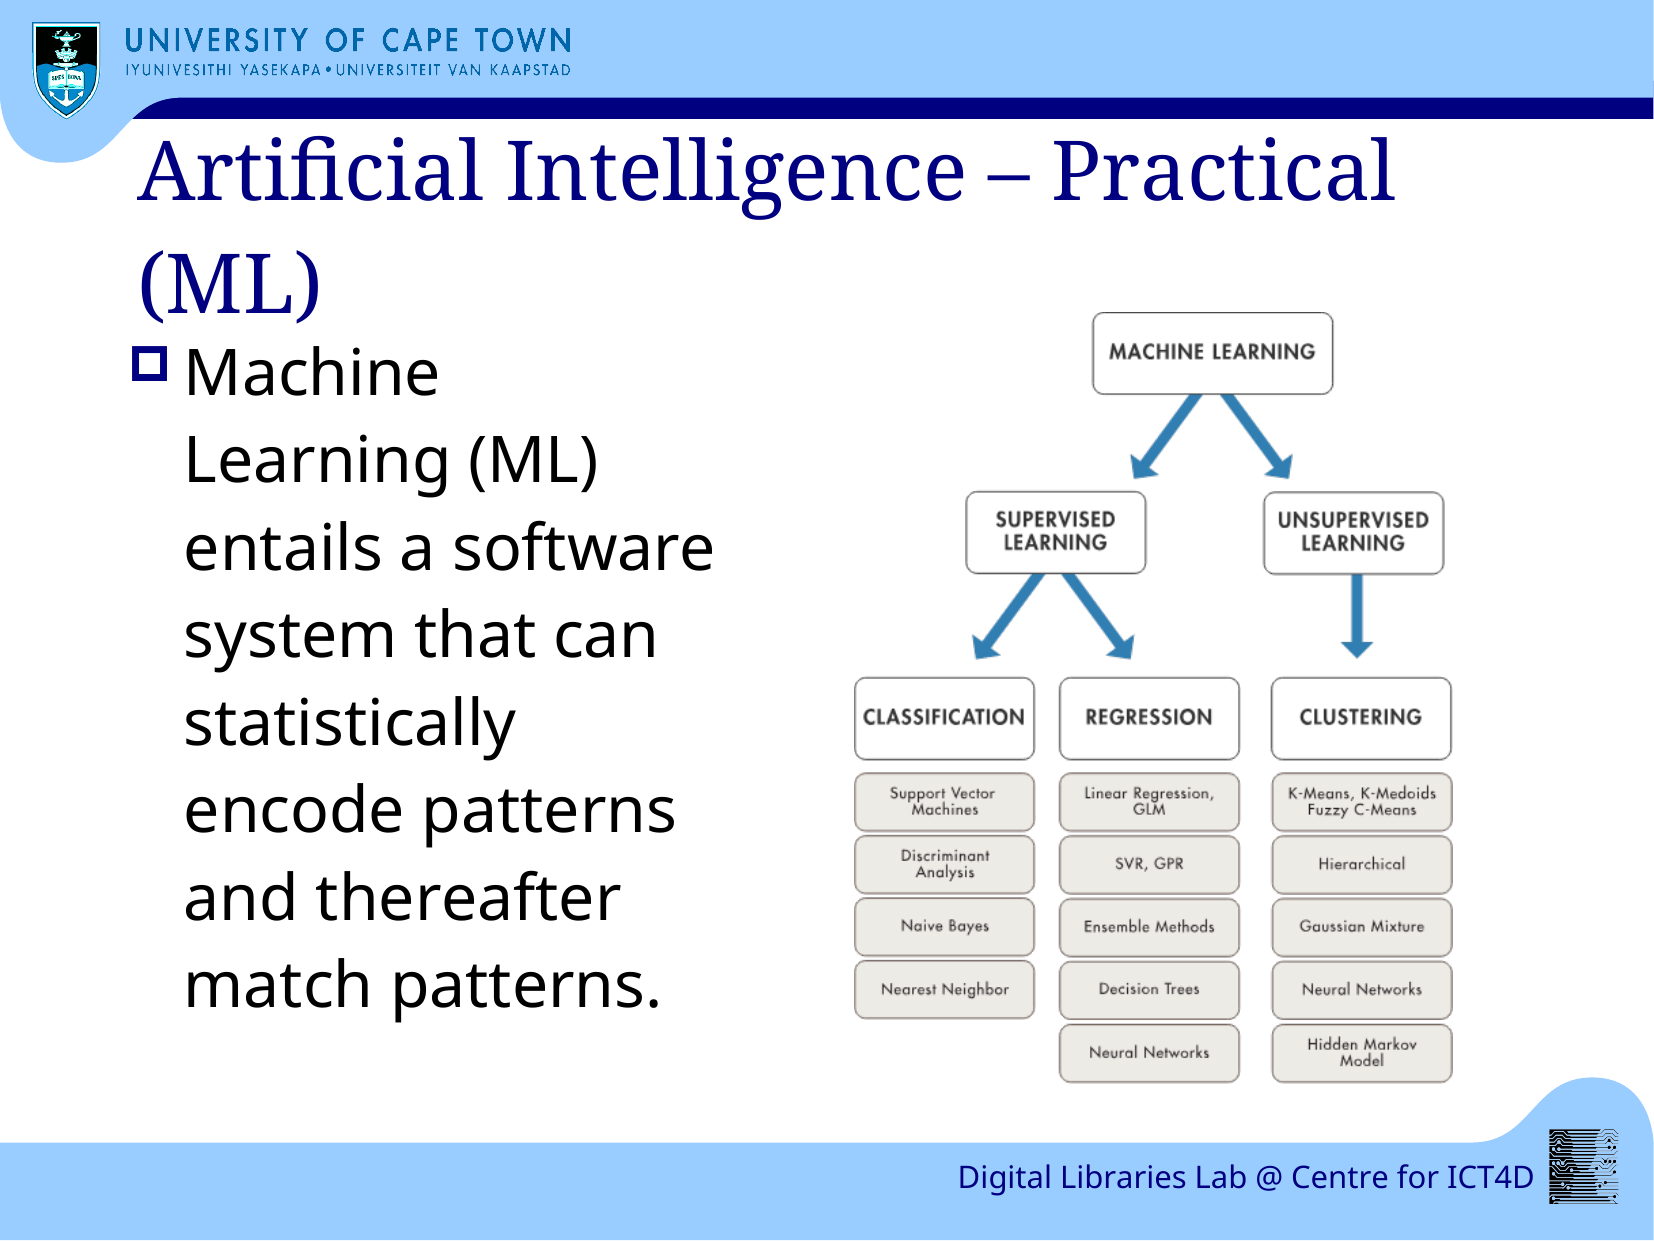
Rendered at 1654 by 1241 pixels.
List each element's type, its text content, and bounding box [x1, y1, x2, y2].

picture [122, 25, 573, 78]
picture [32, 22, 101, 120]
picture [854, 312, 1453, 1107]
picture [1549, 1129, 1619, 1204]
list Machine Learning (ML) entails a software system that can statistically encode patterns and thereafter match patterns. [128, 326, 725, 1046]
title Artificial Intelligence – Practical (ML) [137, 155, 1598, 296]
